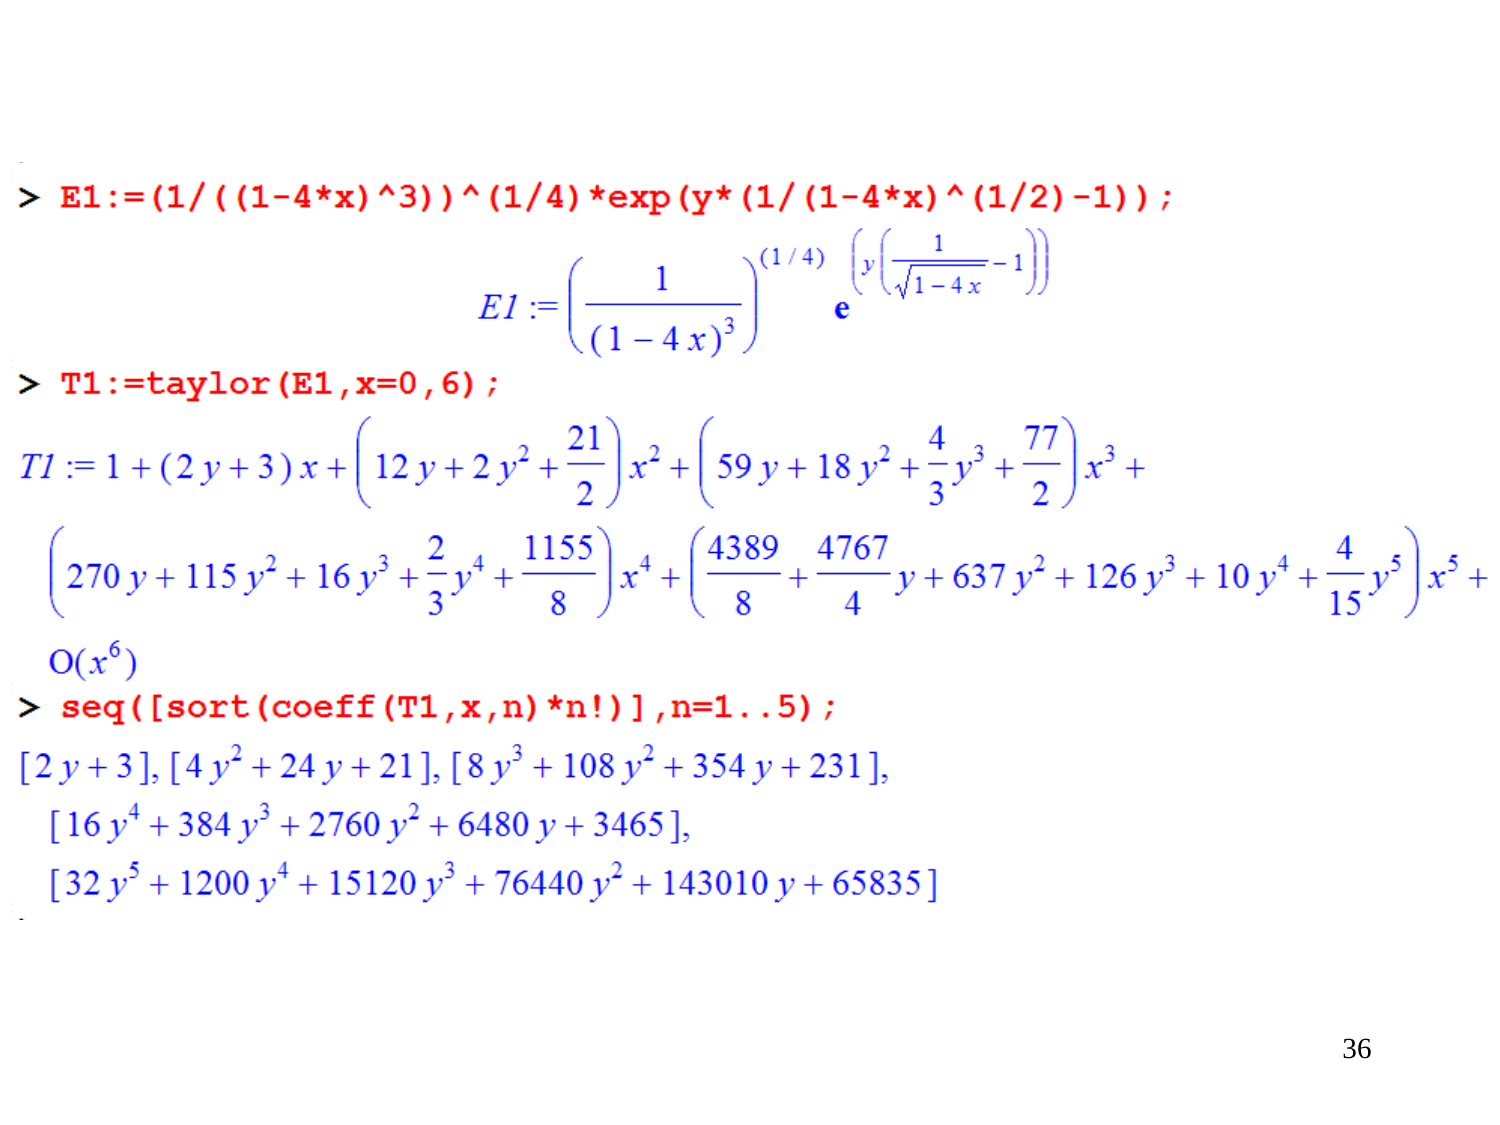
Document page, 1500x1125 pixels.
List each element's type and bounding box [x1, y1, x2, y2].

picture [12, 162, 1500, 920]
